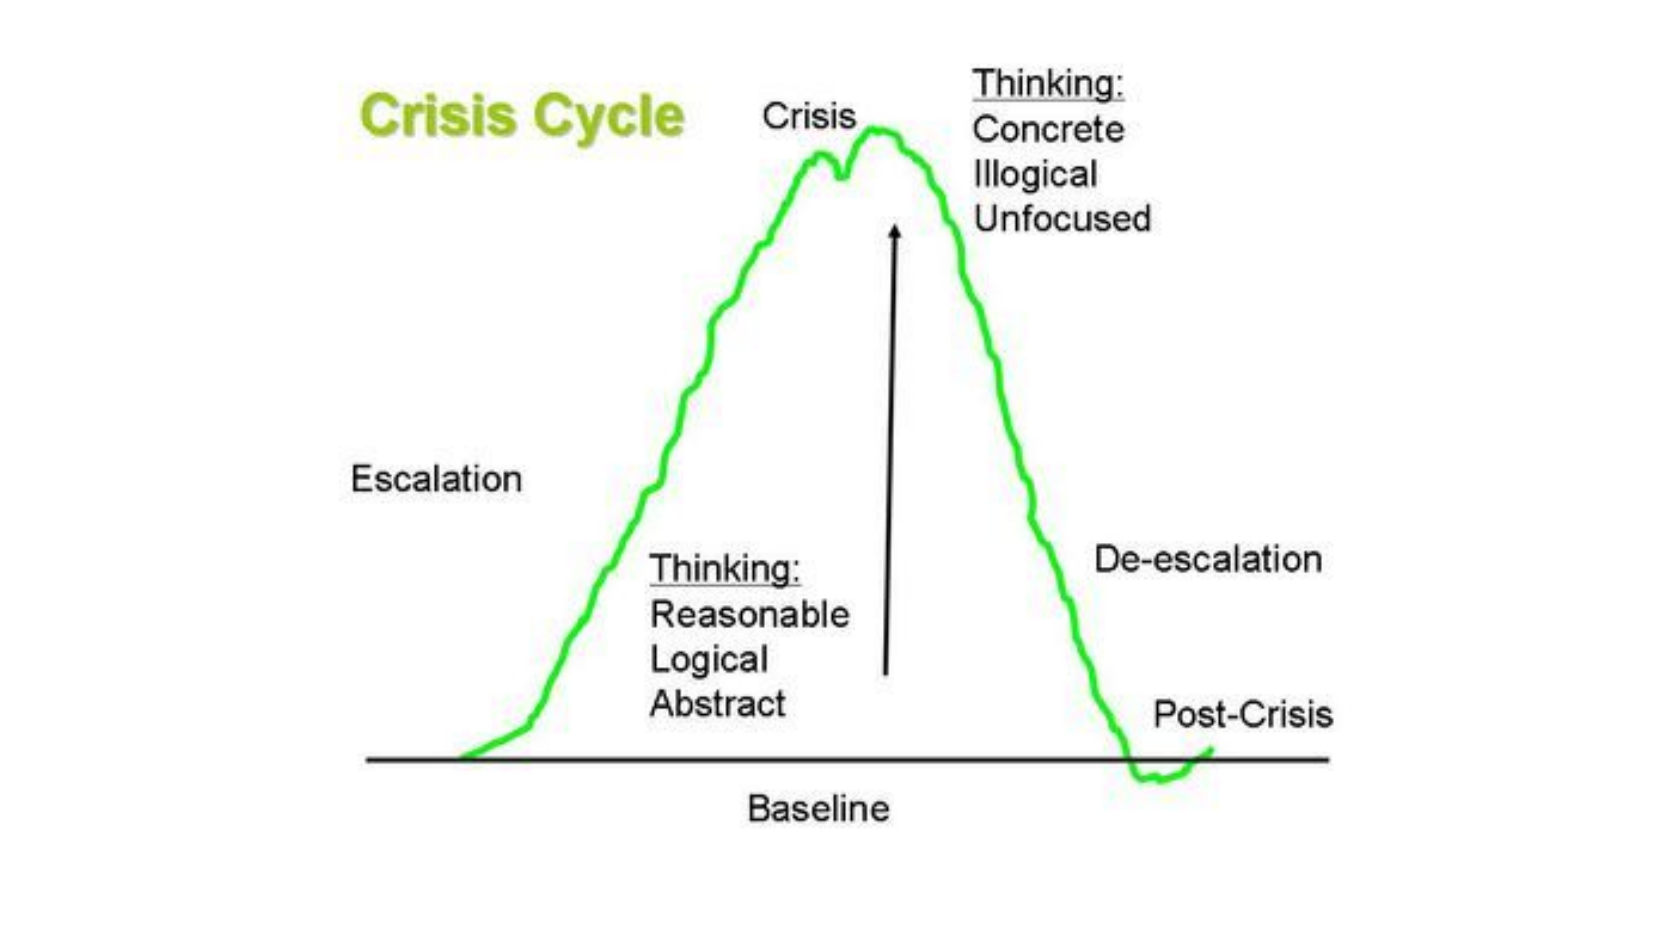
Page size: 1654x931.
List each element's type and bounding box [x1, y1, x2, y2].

picture [263, 7, 1396, 855]
